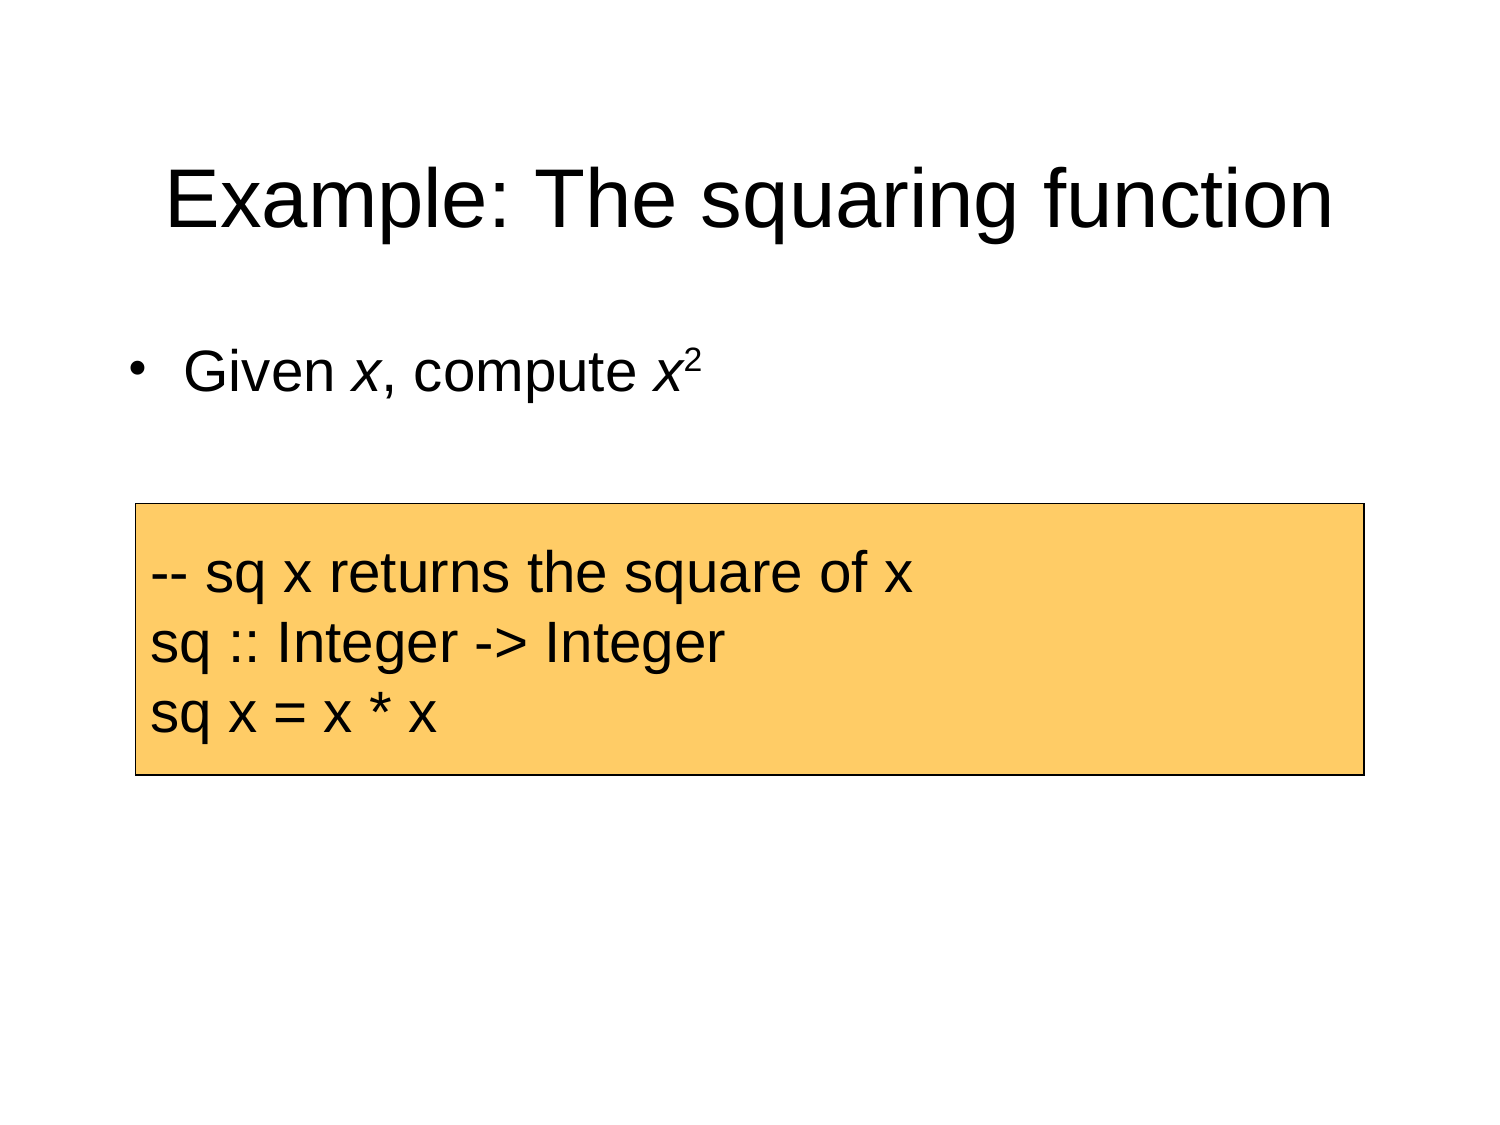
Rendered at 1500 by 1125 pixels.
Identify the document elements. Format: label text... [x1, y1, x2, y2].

list Given x, compute x2 [112, 324, 1388, 1000]
title Example: The squaring function [112, 99, 1388, 288]
text_box -- sq x returns the square of x sq :: Integer -> Integer sq x = x * x [135, 503, 1364, 776]
